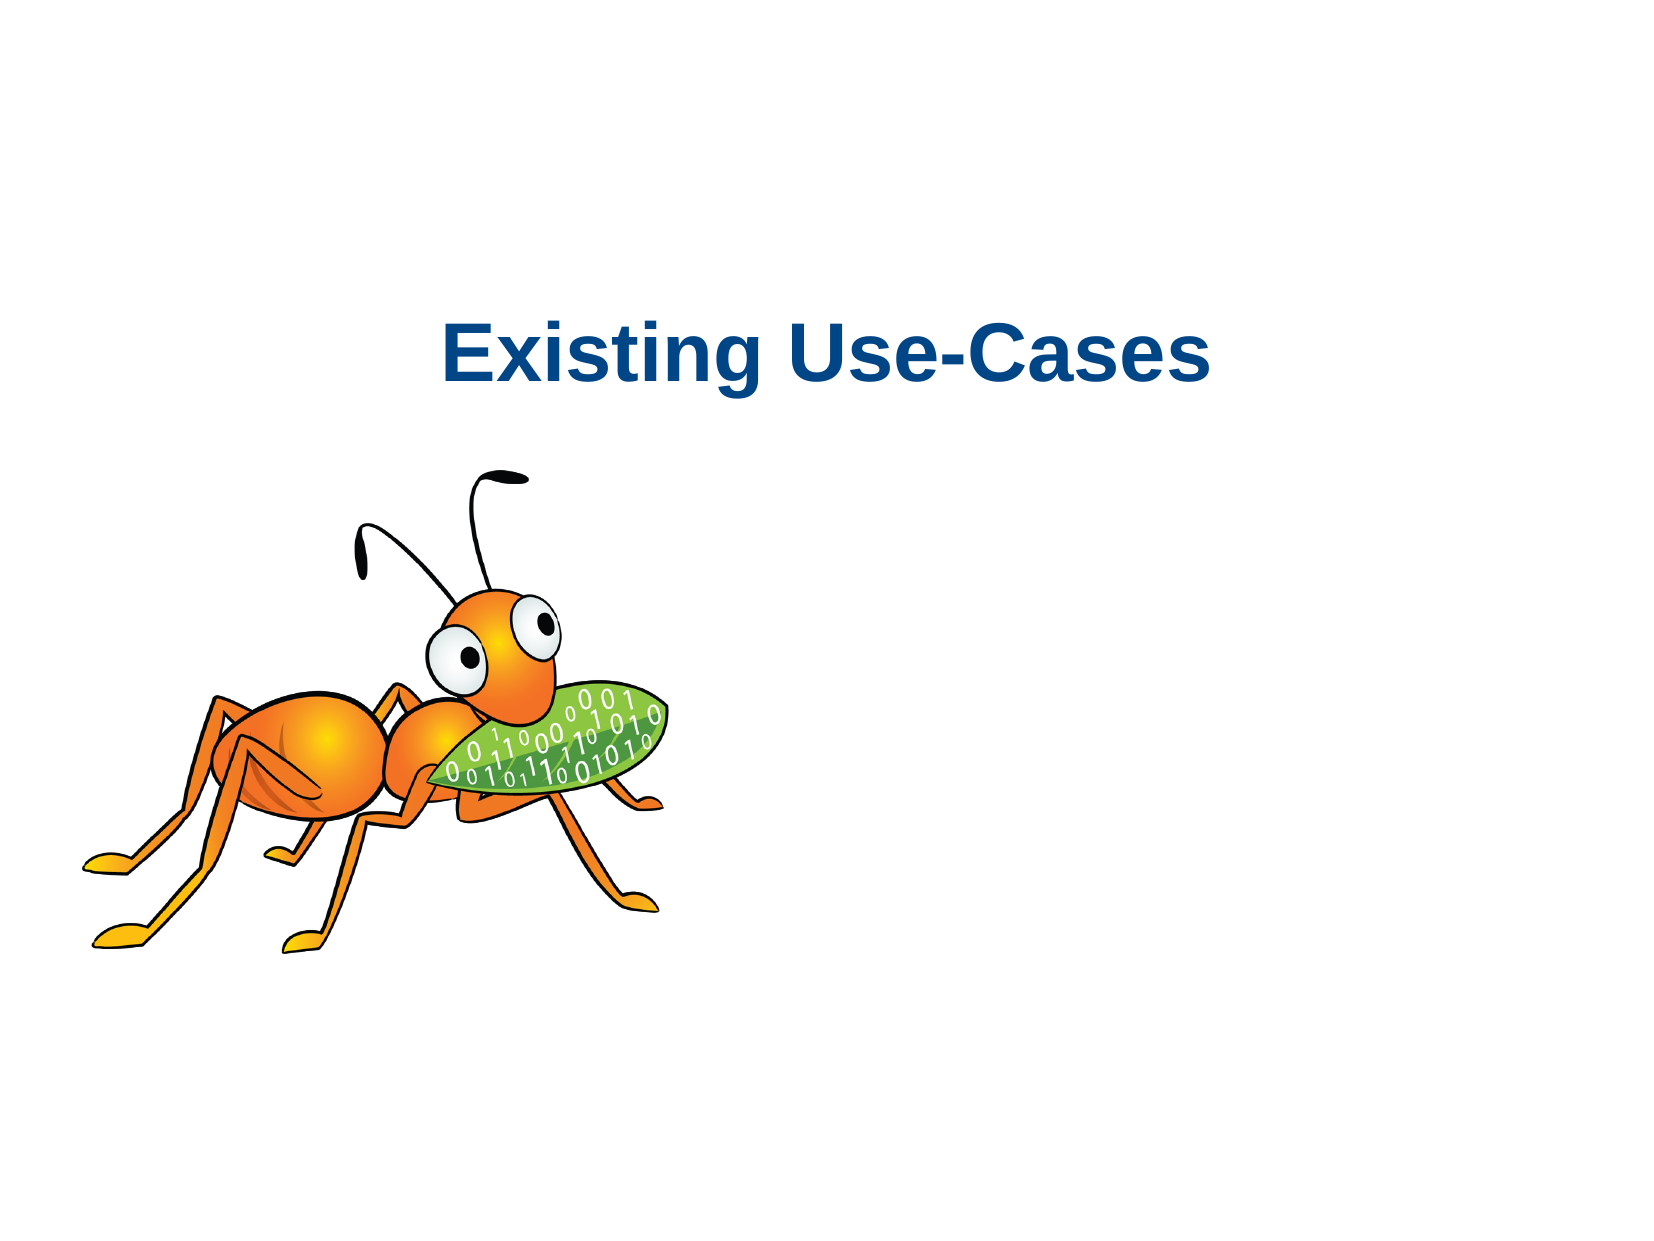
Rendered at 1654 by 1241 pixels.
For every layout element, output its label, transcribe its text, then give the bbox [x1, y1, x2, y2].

picture [74, 464, 676, 961]
subtitle Existing Use-Cases [82, 213, 1571, 493]
